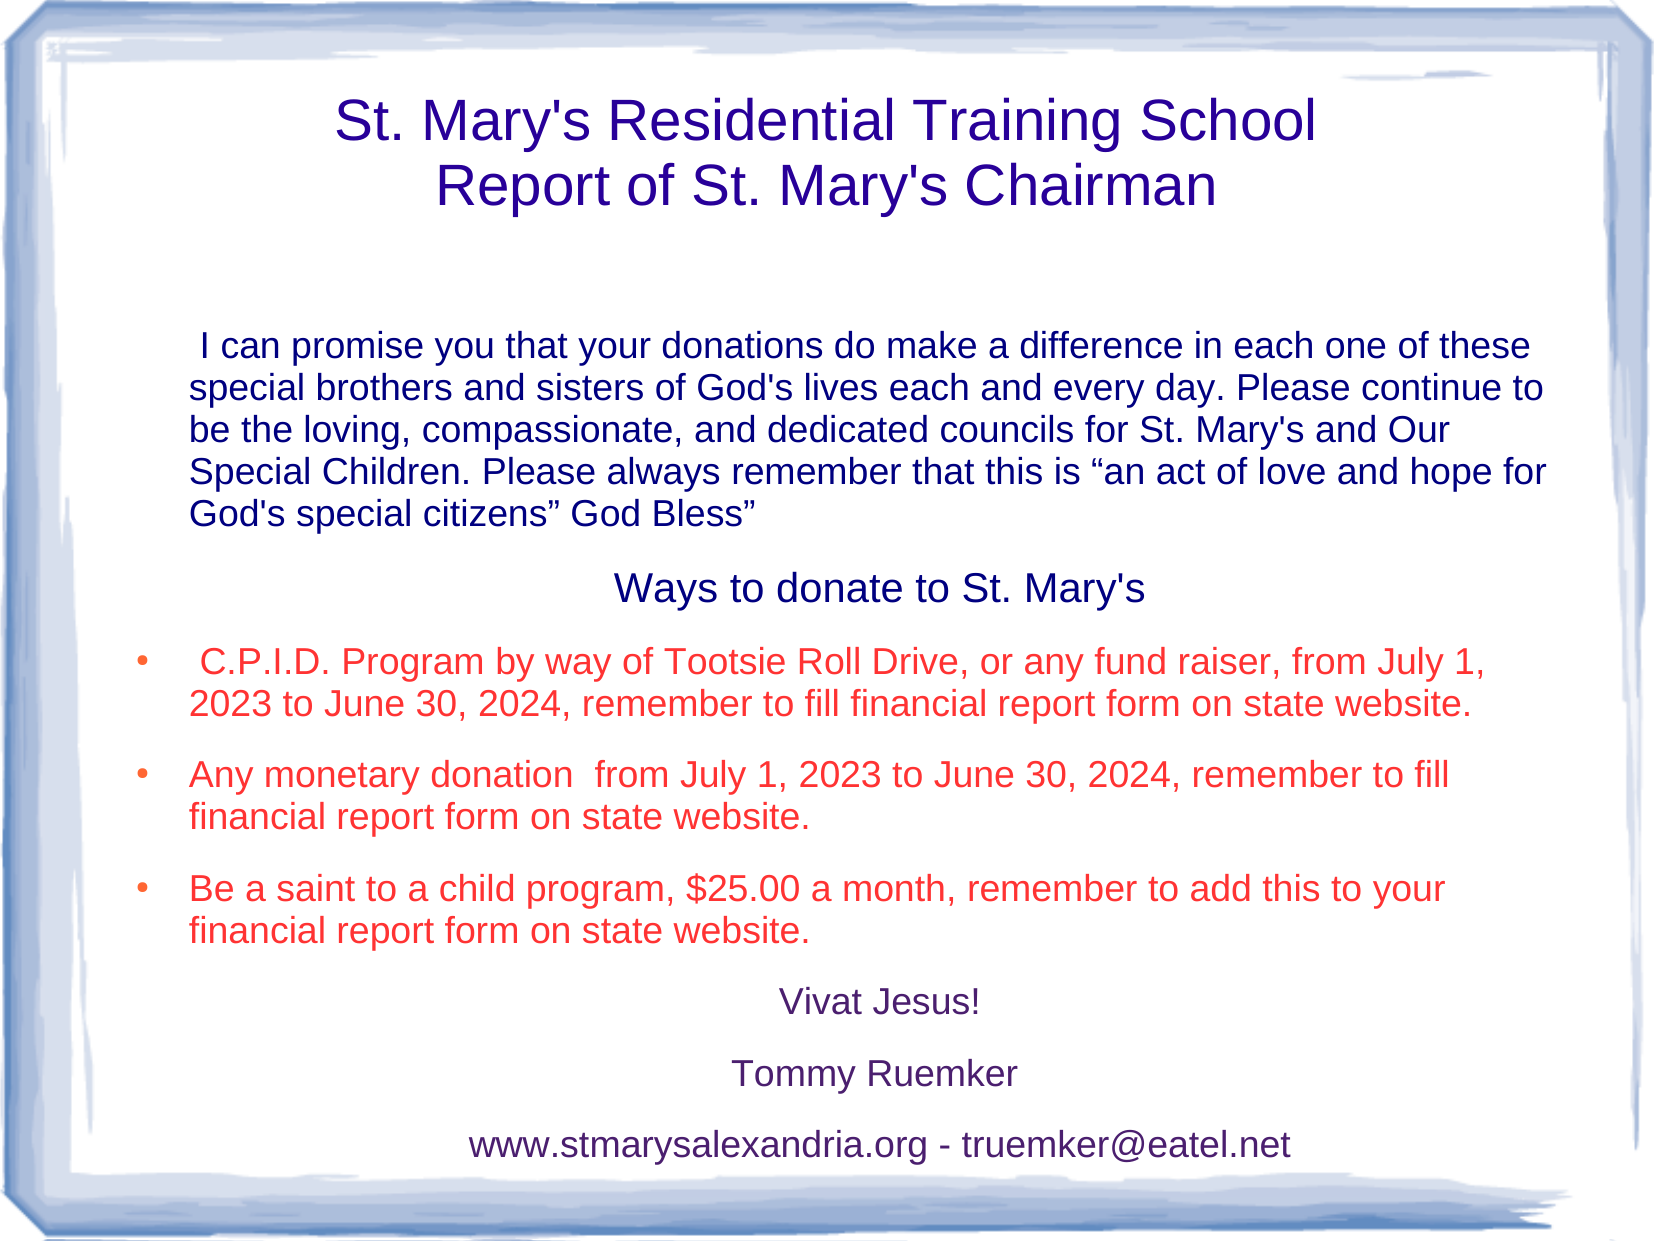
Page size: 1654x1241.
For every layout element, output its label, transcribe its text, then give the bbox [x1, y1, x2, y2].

picture [0, 0, 1654, 1241]
title St. Mary's Residential Training School Report of St. Mary's Chairman [82, 49, 1571, 257]
list I can promise you that your donations do make a difference in each one of these special brothers and sisters of God's lives each and every day. Please continue to be the loving, compassionate, and dedicated councils for St. Mary's and Our Special Children. Please always remember that this is “an act of love and hope for God's special citizens” God Bless” Ways to donate to St. Mary's C.P.I.D. Program by way of Tootsie Roll Drive, or any fund raiser, from July 1, 2023 to June 30, 2024, remember to fill financial report form on state website. Any monetary donation from July 1, 2023 to June 30, 2024, remember to fill financial report form on state website. Be a saint to a child program, $25.00 a month, remember to add this to your financial report form on state website. Vivat Jesus! Tommy Ruemker www.stmarysalexandria.org - truemker@eatel.net [118, 324, 1571, 1167]
